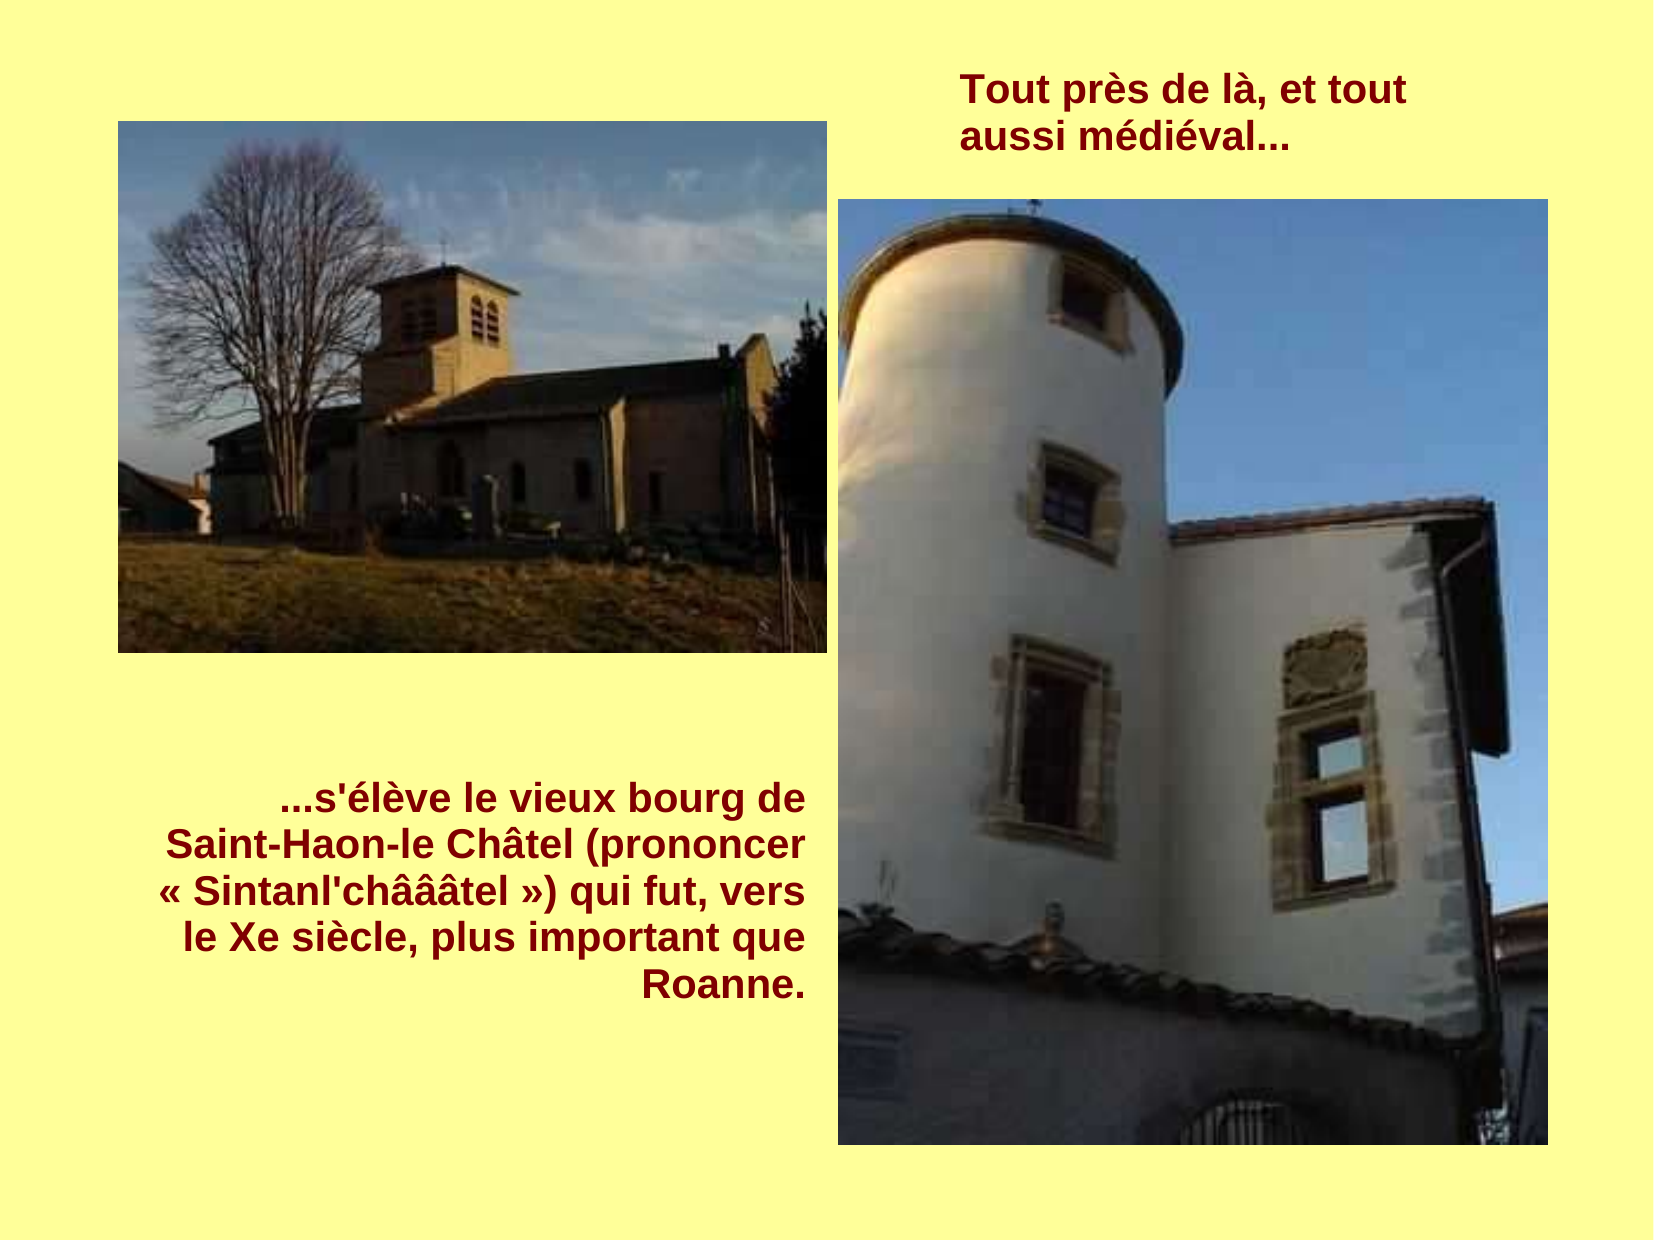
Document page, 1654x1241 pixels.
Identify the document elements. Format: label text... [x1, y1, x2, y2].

picture [118, 121, 827, 653]
picture [838, 199, 1548, 1145]
text_box Tout près de là, et tout aussi médiéval... [944, 59, 1536, 167]
text_box ...s'élève le vieux bourg de Saint-Haon-le Châtel (prononcer « Sintanl'châââtel ») qui fut, vers le Xe siècle, plus important que Roanne. [141, 767, 821, 1015]
